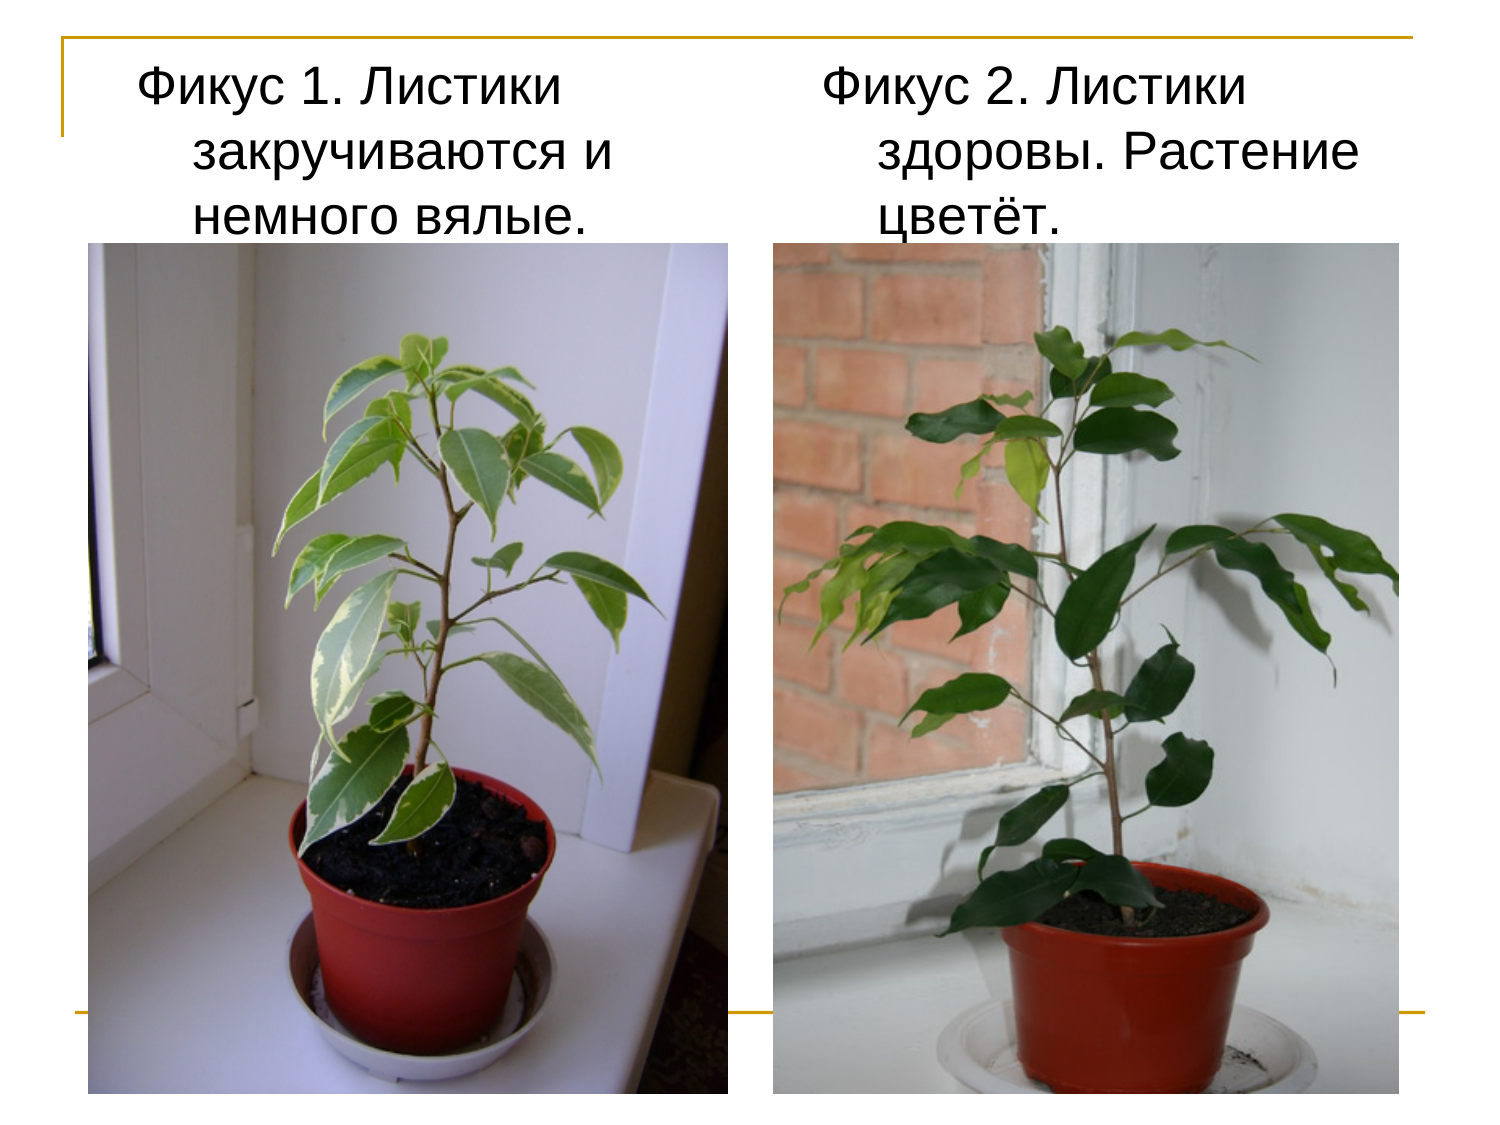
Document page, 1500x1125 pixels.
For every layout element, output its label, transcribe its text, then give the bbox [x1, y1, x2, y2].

picture [88, 243, 728, 1094]
picture [773, 243, 1399, 1094]
list Фикус 2. Листики здоровы. Растение цветёт. [750, 42, 1426, 1006]
list Фикус 1. Листики закручиваются и немного вялые. [64, 42, 738, 1006]
